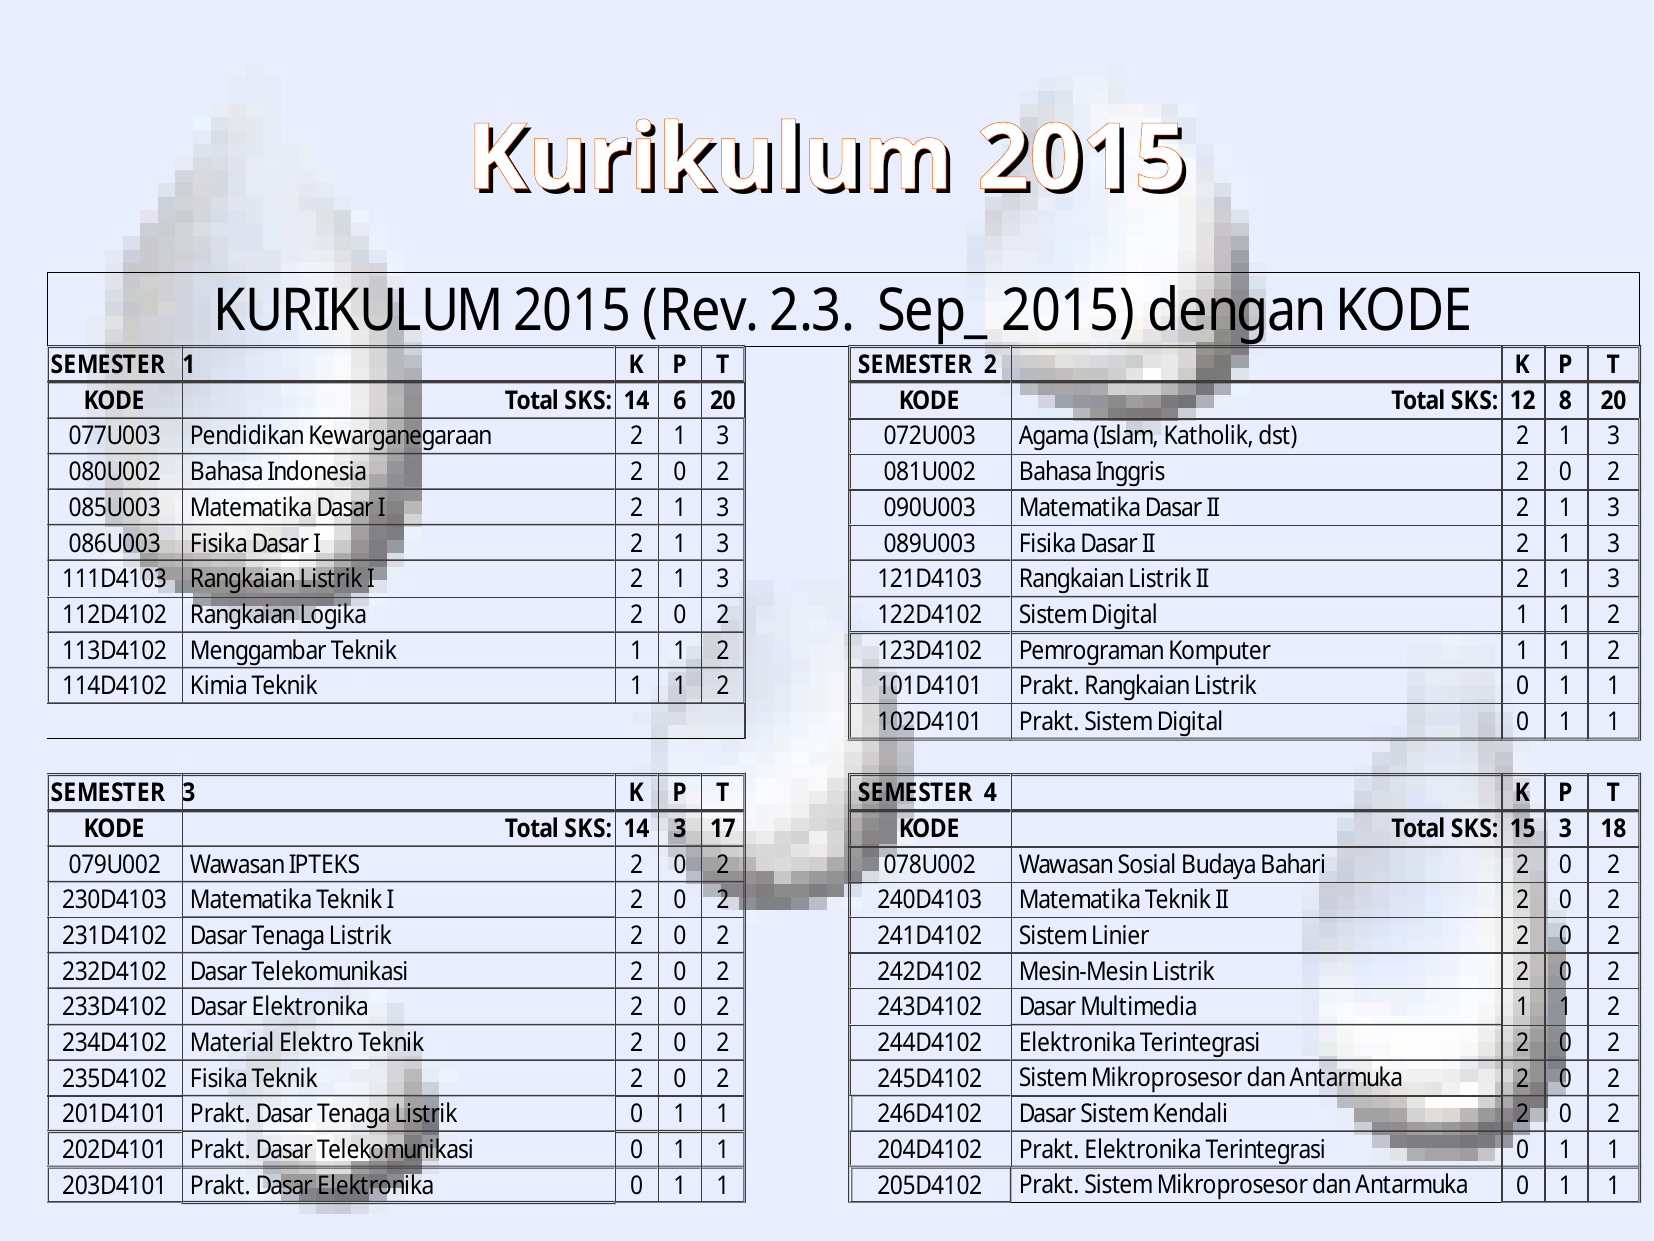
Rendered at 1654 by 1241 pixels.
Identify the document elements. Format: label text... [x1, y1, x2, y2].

title Kurikulum 2015 [82, 49, 1571, 257]
picture [0, 0, 1654, 1241]
